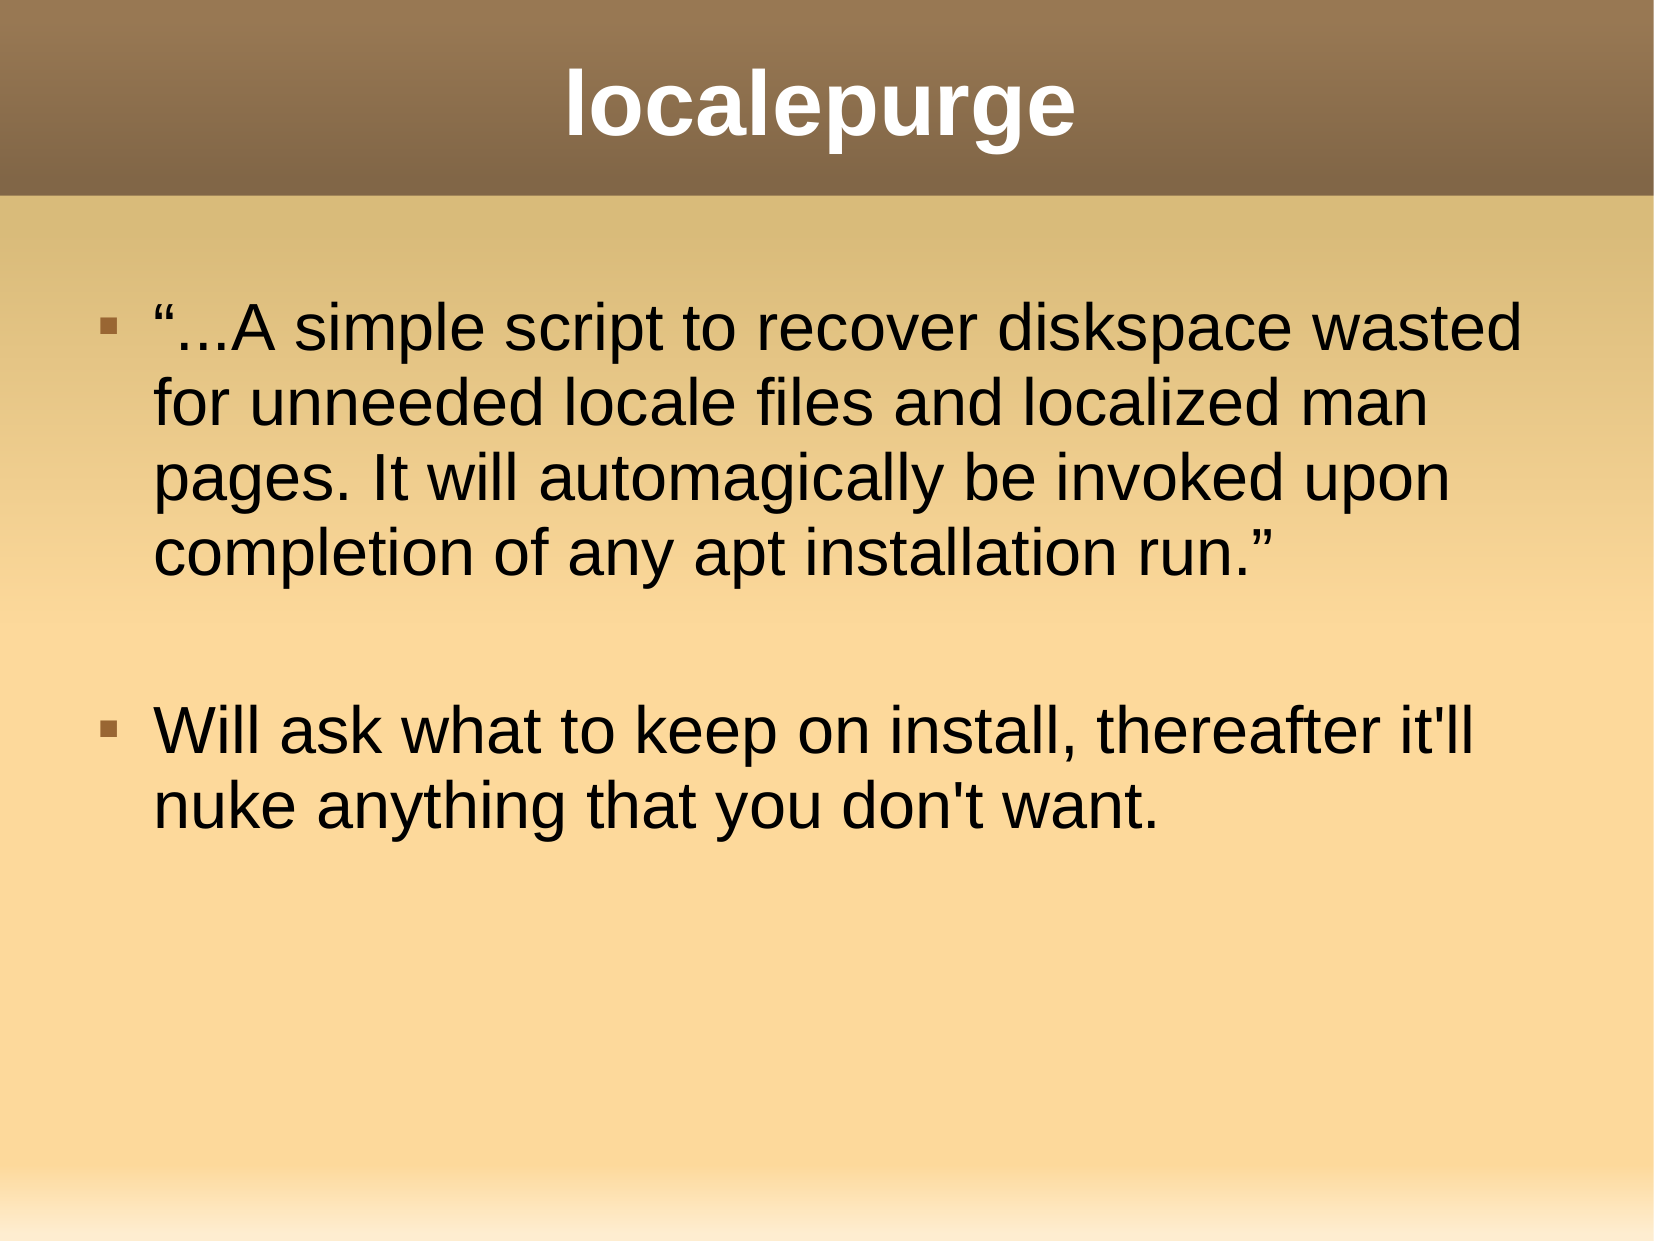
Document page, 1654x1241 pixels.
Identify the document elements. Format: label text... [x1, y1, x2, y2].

list “...A simple script to recover diskspace wasted for unneeded locale files and localized man pages. It will automagically be invoked upon completion of any apt installation run.” Will ask what to keep on install, thereafter it'll nuke anything that you don't want. [82, 290, 1571, 1109]
title localepurge [76, 0, 1565, 208]
picture [0, 0, 1654, 1241]
